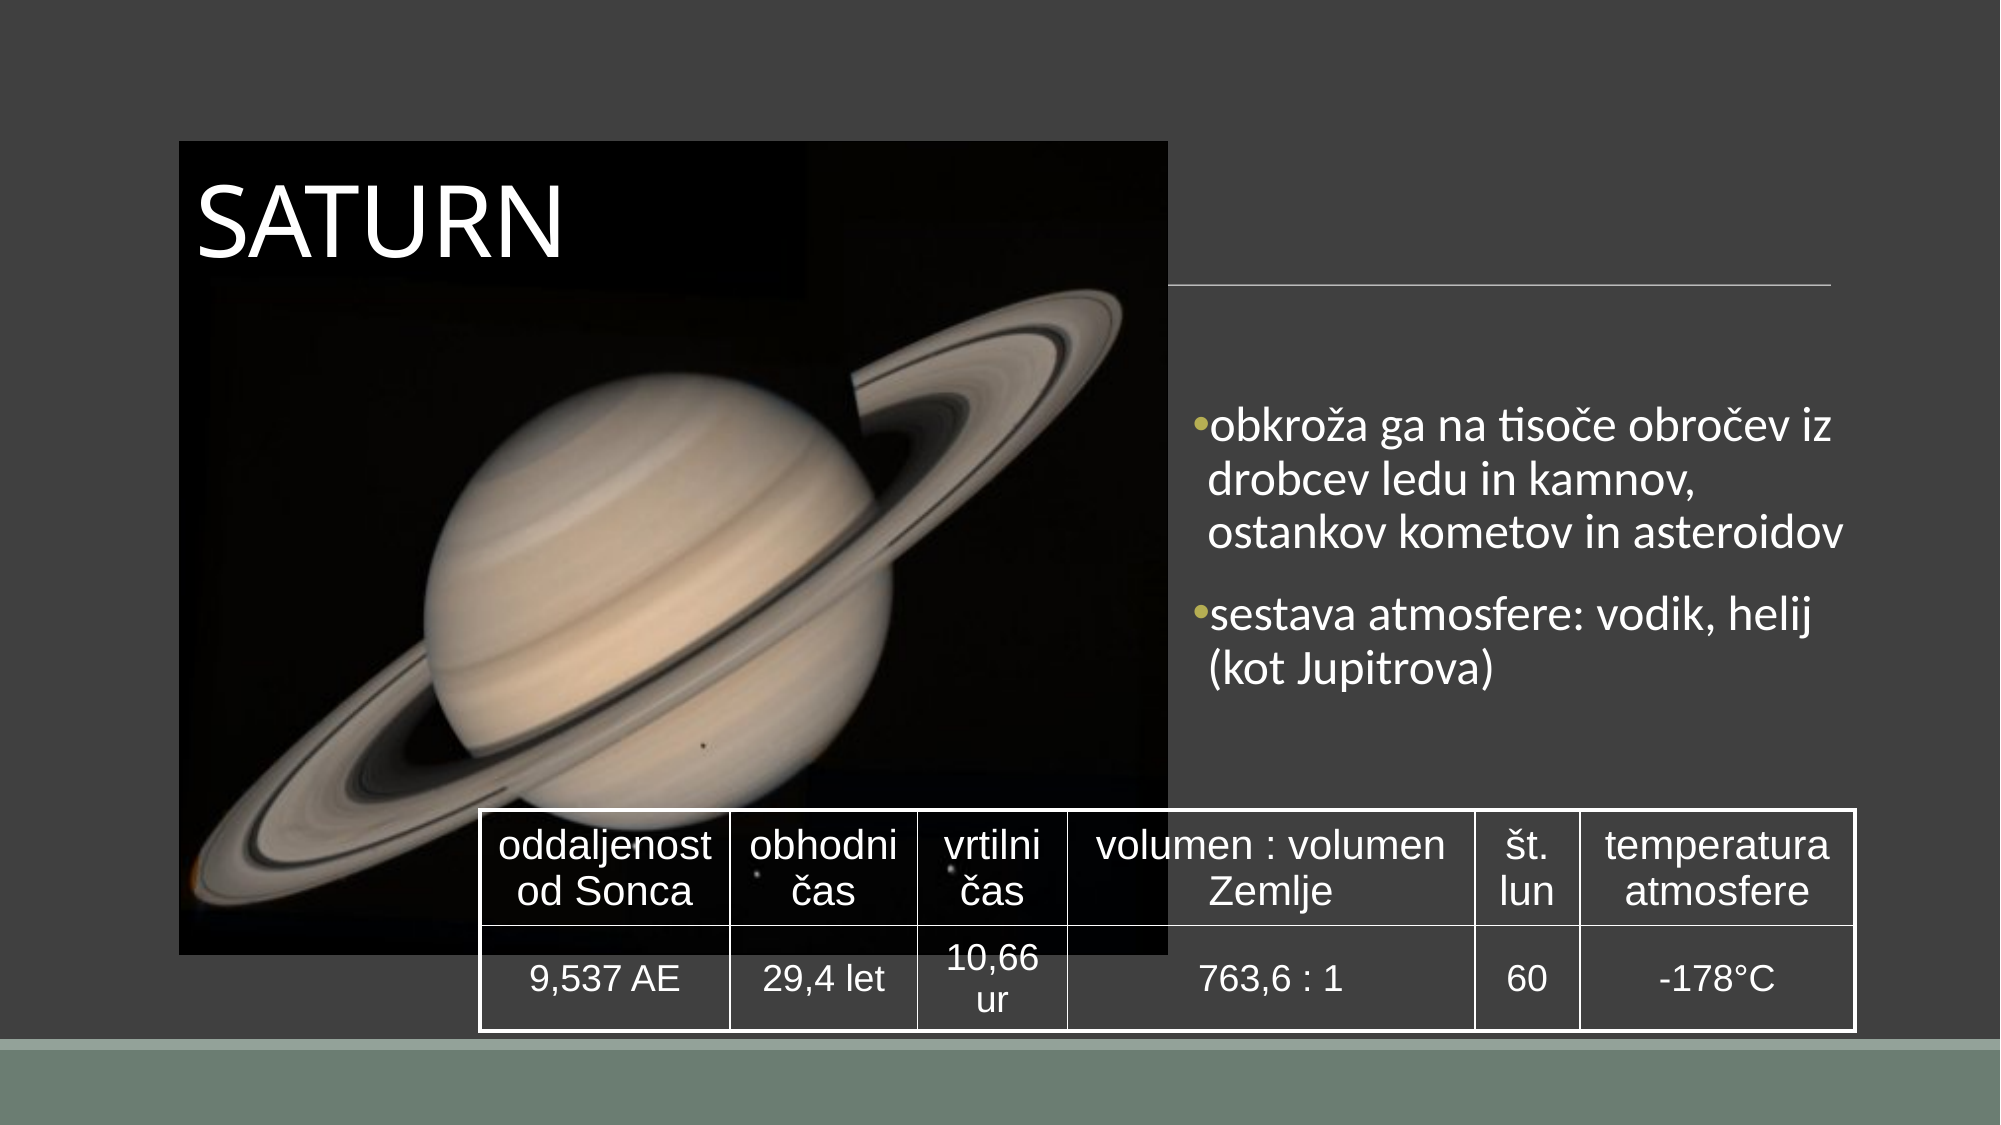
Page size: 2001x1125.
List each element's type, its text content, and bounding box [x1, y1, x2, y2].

table_cell 29,4 let [731, 926, 917, 1029]
table_cell -178°C [1581, 926, 1853, 1029]
table_header volumen : volumen Zemlje [1068, 812, 1474, 925]
table_cell 763,6 : 1 [1068, 926, 1474, 1029]
table_cell 10,66 ur [918, 926, 1067, 1029]
table_cell 60 [1476, 926, 1579, 1029]
text_box [179, 141, 1168, 954]
title SATURN [180, 47, 1830, 285]
table_header oddaljenost od Sonca [482, 812, 729, 925]
table_header temperatura atmosfere [1581, 812, 1853, 925]
table_cell 9,537 AE [482, 926, 729, 1029]
table_header vrtilni čas [918, 812, 1067, 925]
table_header obhodni čas [731, 812, 917, 925]
list obkroža ga na tisoče obročev iz drobcev ledu in kamnov, ostankov kometov in asteroidov sestava atmosfere: vodik, helij (kot Jupitrova) [1192, 391, 1855, 704]
table_header št. lun [1476, 812, 1579, 925]
